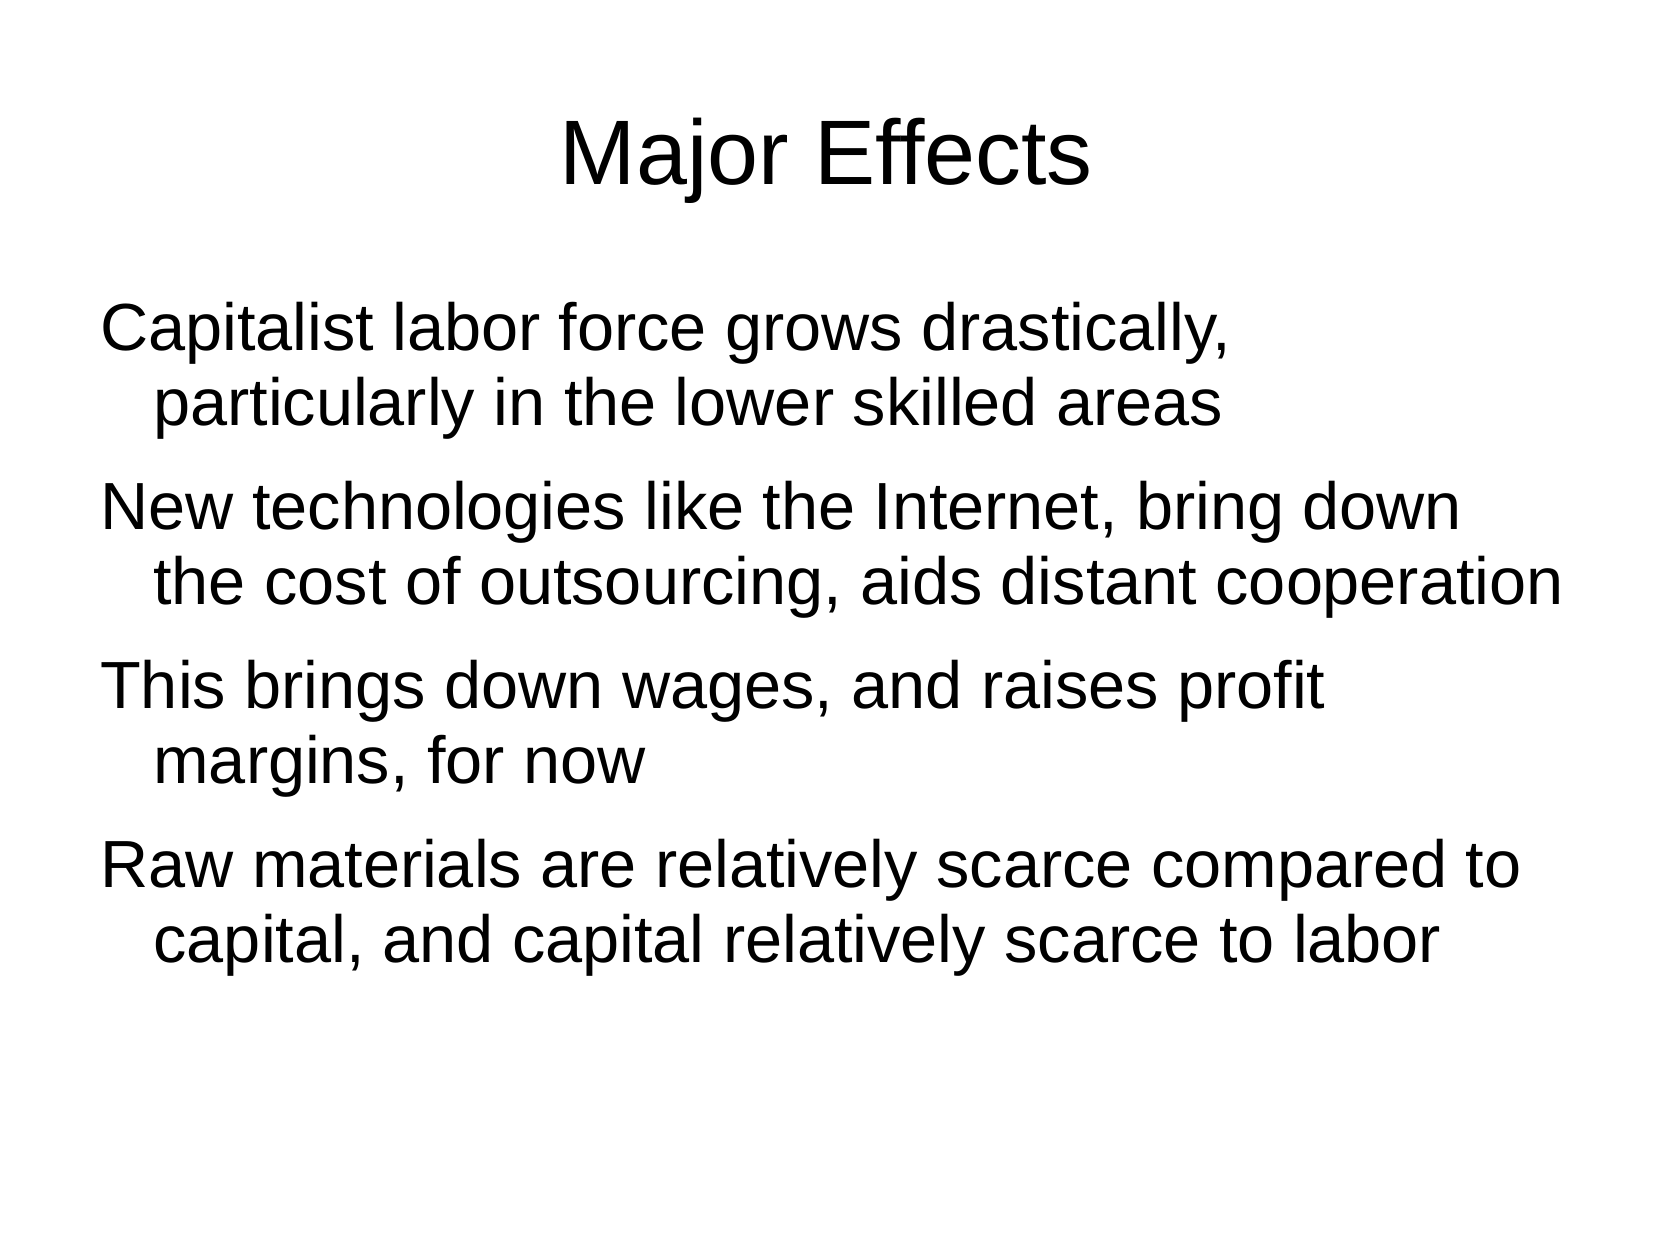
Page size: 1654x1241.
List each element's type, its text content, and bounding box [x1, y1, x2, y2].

list Capitalist labor force grows drastically, particularly in the lower skilled areas New technologies like the Internet, bring down the cost of outsourcing, aids distant cooperation This brings down wages, and raises profit margins, for now Raw materials are relatively scarce compared to capital, and capital relatively scarce to labor [82, 290, 1571, 1094]
title Major Effects [82, 56, 1571, 250]
